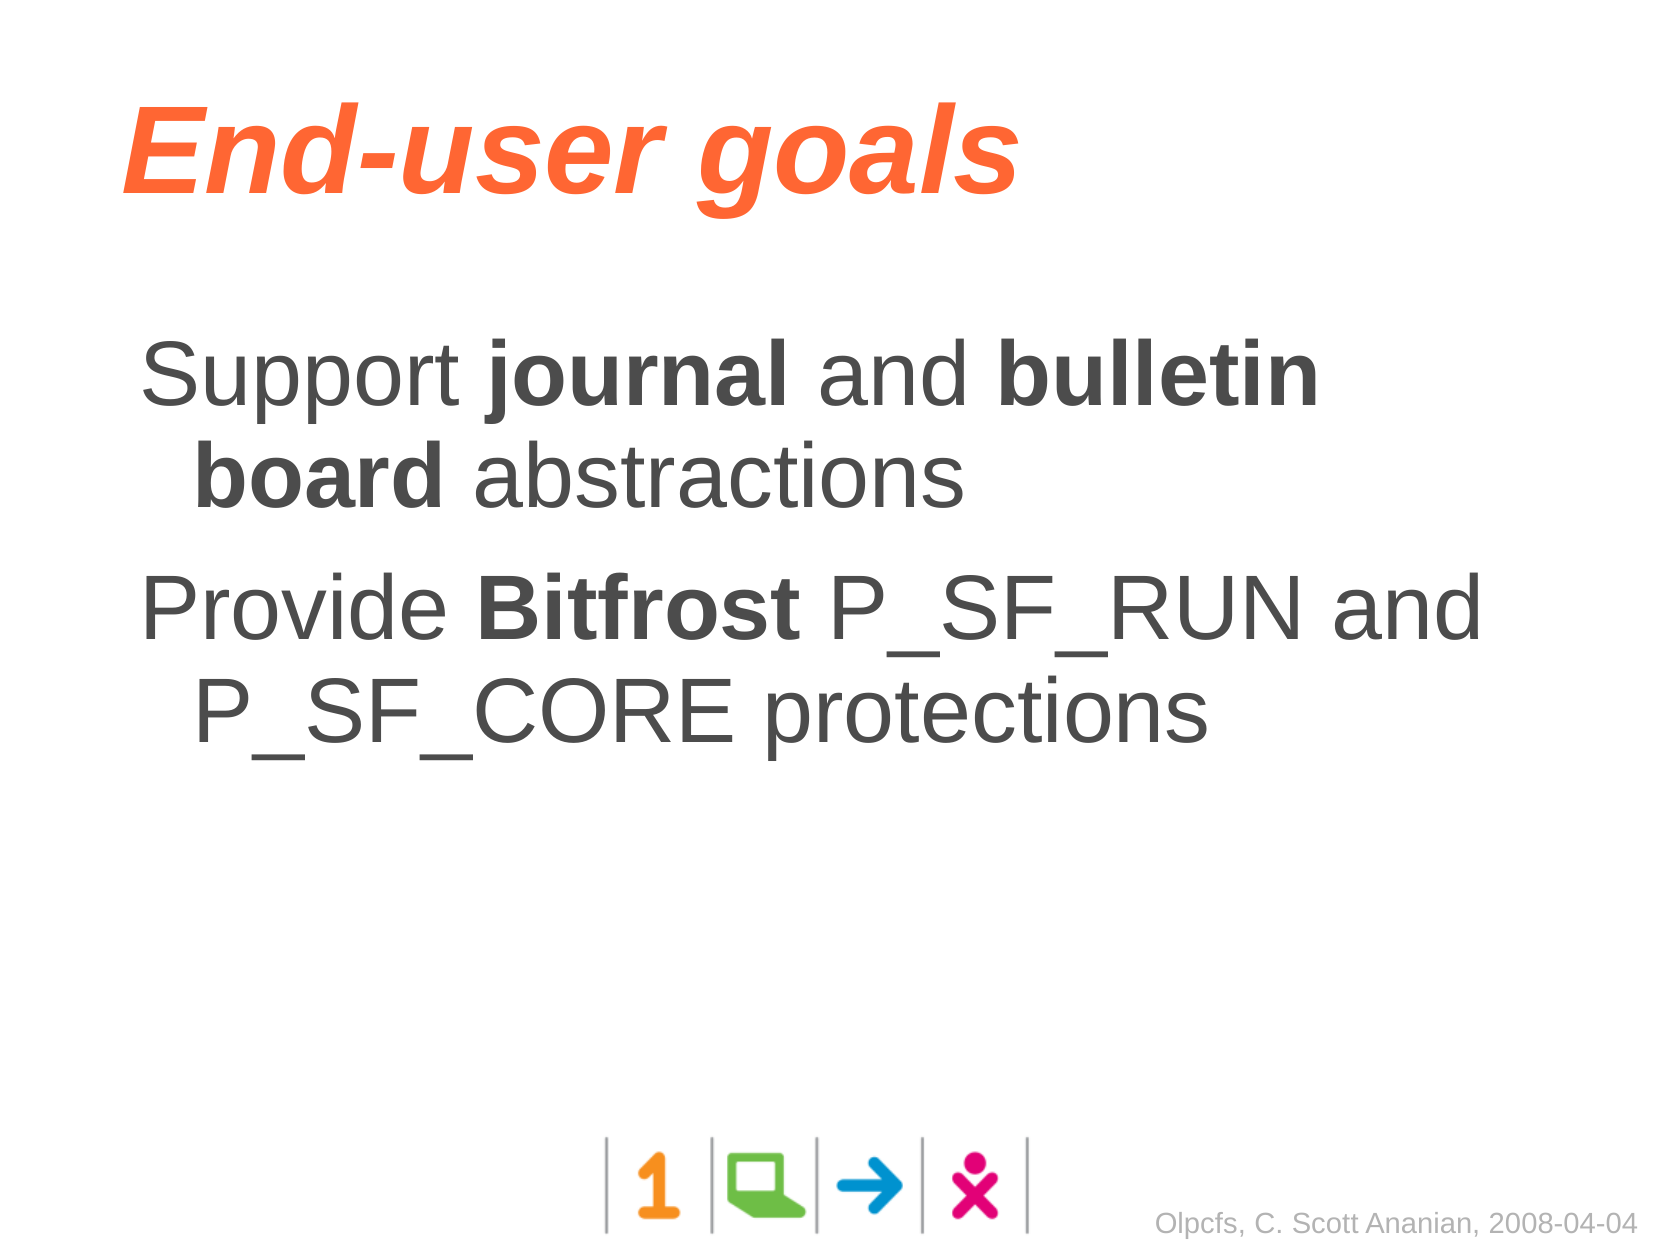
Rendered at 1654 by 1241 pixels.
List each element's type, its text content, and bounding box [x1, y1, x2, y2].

title End-user goals [121, 46, 1534, 254]
picture [600, 1133, 1036, 1241]
list Support journal and bulletin board abstractions Provide Bitfrost P_SF_RUN and P_SF_CORE protections [121, 321, 1561, 1132]
